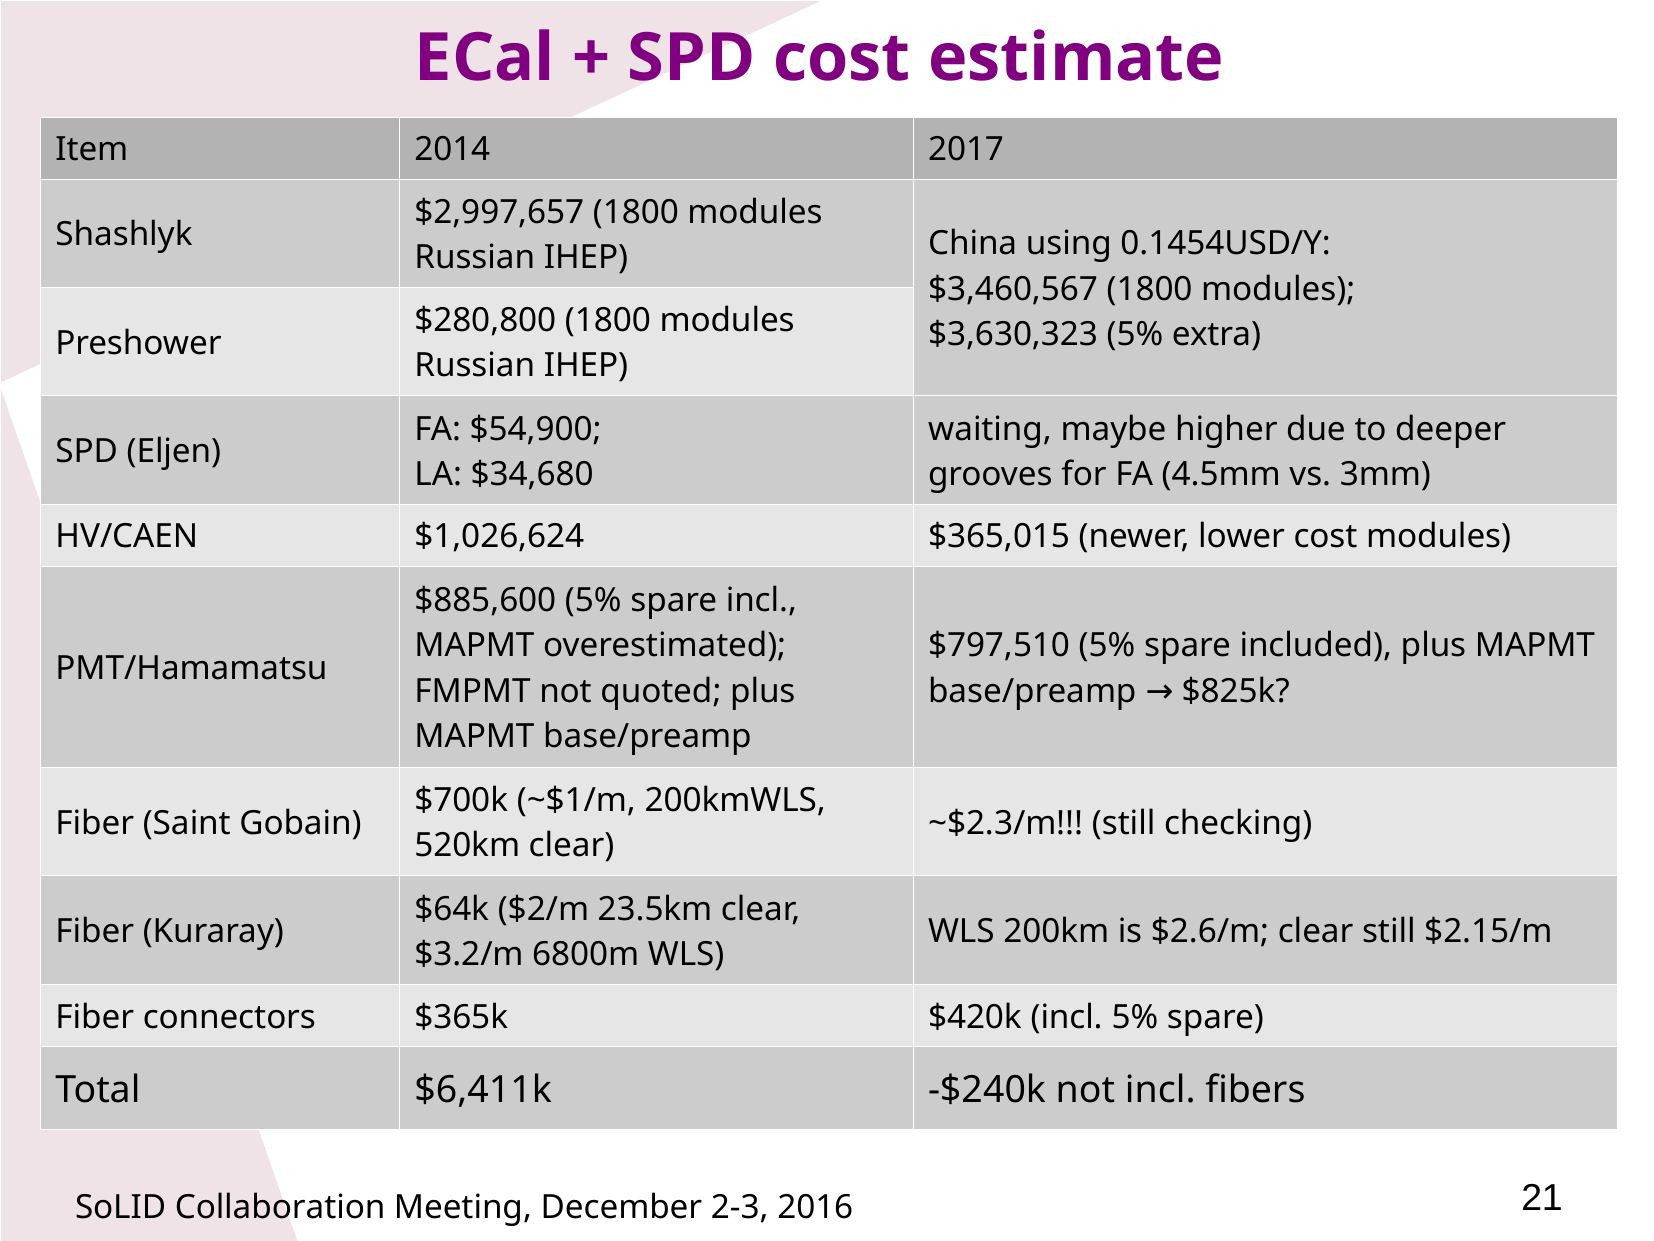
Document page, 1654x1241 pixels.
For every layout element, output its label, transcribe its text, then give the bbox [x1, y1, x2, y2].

table_cell Fiber (Kuraray) [41, 876, 399, 984]
table_cell $885,600 (5% spare incl., MAPMT overestimated); FMPMT not quoted; plus MAPMT base/preamp [400, 567, 913, 767]
table_cell Shashlyk [41, 180, 399, 287]
table_cell -$240k not incl. fibers [914, 1047, 1617, 1129]
table_cell $64k ($2/m 23.5km clear, $3.2/m 6800m WLS) [400, 876, 913, 984]
table_header Item [41, 118, 399, 179]
table_cell waiting, maybe higher due to deeper grooves for FA (4.5mm vs. 3mm) [914, 396, 1617, 504]
table_cell $700k (~$1/m, 200kmWLS, 520km clear) [400, 768, 913, 875]
table_cell China using 0.1454USD/Y: $3,460,567 (1800 modules); $3,630,323 (5% extra) [914, 180, 1617, 395]
table_cell $365,015 (newer, lower cost modules) [914, 505, 1617, 566]
table_cell Fiber (Saint Gobain) [41, 768, 399, 875]
table_cell PMT/Hamamatsu [41, 567, 399, 767]
table_cell $797,510 (5% spare included), plus MAPMT base/preamp → $825k? [914, 567, 1617, 767]
table_cell Preshower [41, 288, 399, 395]
table_cell Total [41, 1047, 399, 1129]
table_header 2017 [914, 118, 1617, 179]
table_cell WLS 200km is $2.6/m; clear still $2.15/m [914, 876, 1617, 984]
table_cell $280,800 (1800 modules Russian IHEP) [400, 288, 913, 395]
table_cell FA: $54,900; LA: $34,680 [400, 396, 913, 504]
table_header 2014 [400, 118, 913, 179]
table_cell ~$2.3/m!!! (still checking) [914, 768, 1617, 875]
title ECal + SPD cost estimate [68, 13, 1571, 113]
table_cell $420k (incl. 5% spare) [914, 985, 1617, 1046]
table_cell $2,997,657 (1800 modules Russian IHEP) [400, 180, 913, 287]
table_cell $6,411k [400, 1047, 913, 1129]
table_cell $1,026,624 [400, 505, 913, 566]
table_cell Fiber connectors [41, 985, 399, 1046]
table_cell $365k [400, 985, 913, 1046]
table_cell SPD (Eljen) [41, 396, 399, 504]
table_cell HV/CAEN [41, 505, 399, 566]
